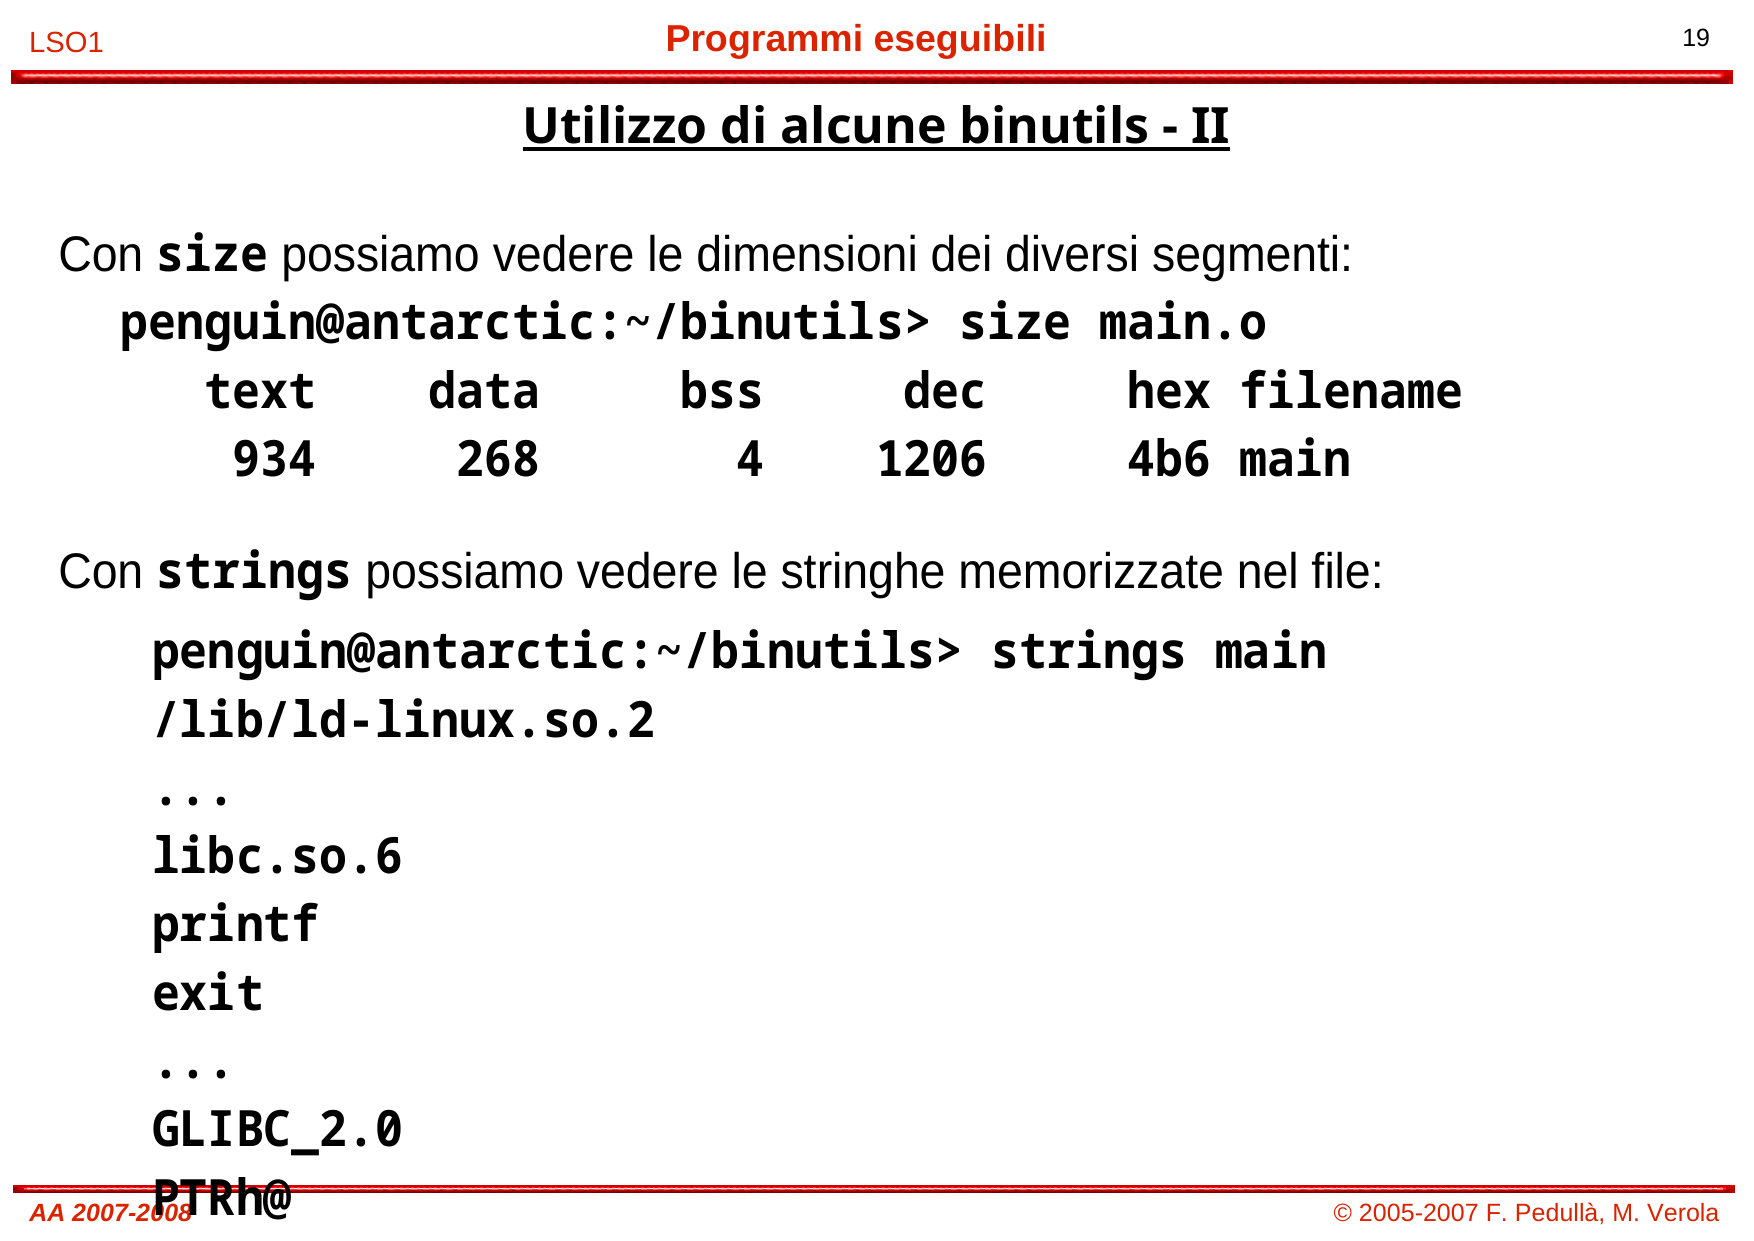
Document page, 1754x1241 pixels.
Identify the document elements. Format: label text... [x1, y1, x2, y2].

picture [217, 1185, 225, 1193]
title Utilizzo di alcune binutils - II [40, 78, 1713, 174]
picture [177, 1185, 190, 1193]
picture [288, 1185, 1735, 1193]
picture [231, 1185, 239, 1193]
picture [269, 1185, 286, 1193]
picture [162, 1185, 171, 1193]
list Con size possiamo vedere le dimensioni dei diversi segmenti: penguin@antarctic:~/binutils> size main.o text data bss dec hex filename 934 268 4 1206 4b6 main Con strings possiamo vedere le stringhe memorizzate nel file: penguin@antarctic:~/binutils> strings main /lib/ld-linux.so.2 ... libc.so.6 printf exit ... GLIBC_2.0 PTRh@ Hello - myGlob=%d, myLocal=%d [58, 218, 1696, 1141]
picture [196, 1185, 211, 1193]
picture [11, 70, 1733, 84]
picture [245, 1185, 267, 1193]
picture [13, 1185, 156, 1193]
